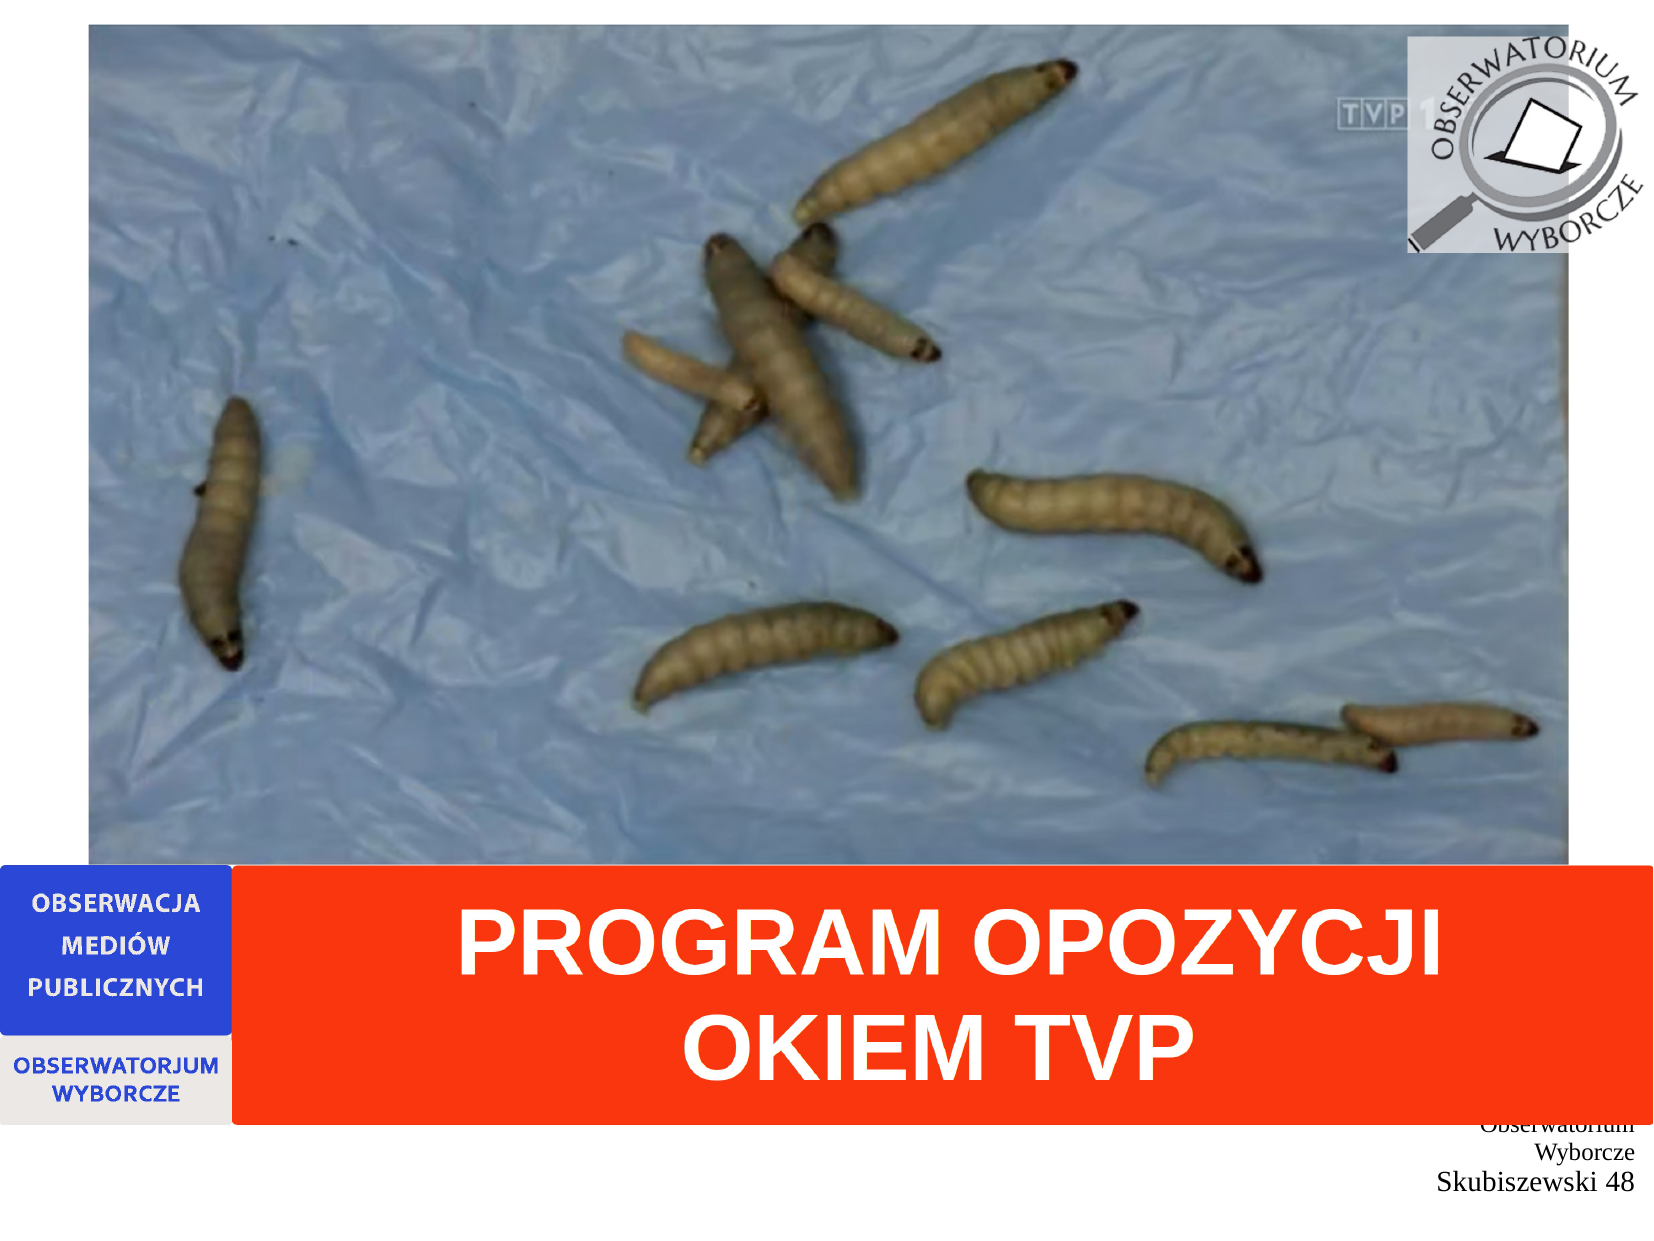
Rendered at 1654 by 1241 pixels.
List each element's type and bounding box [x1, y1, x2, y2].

picture [0, 22, 1653, 1126]
